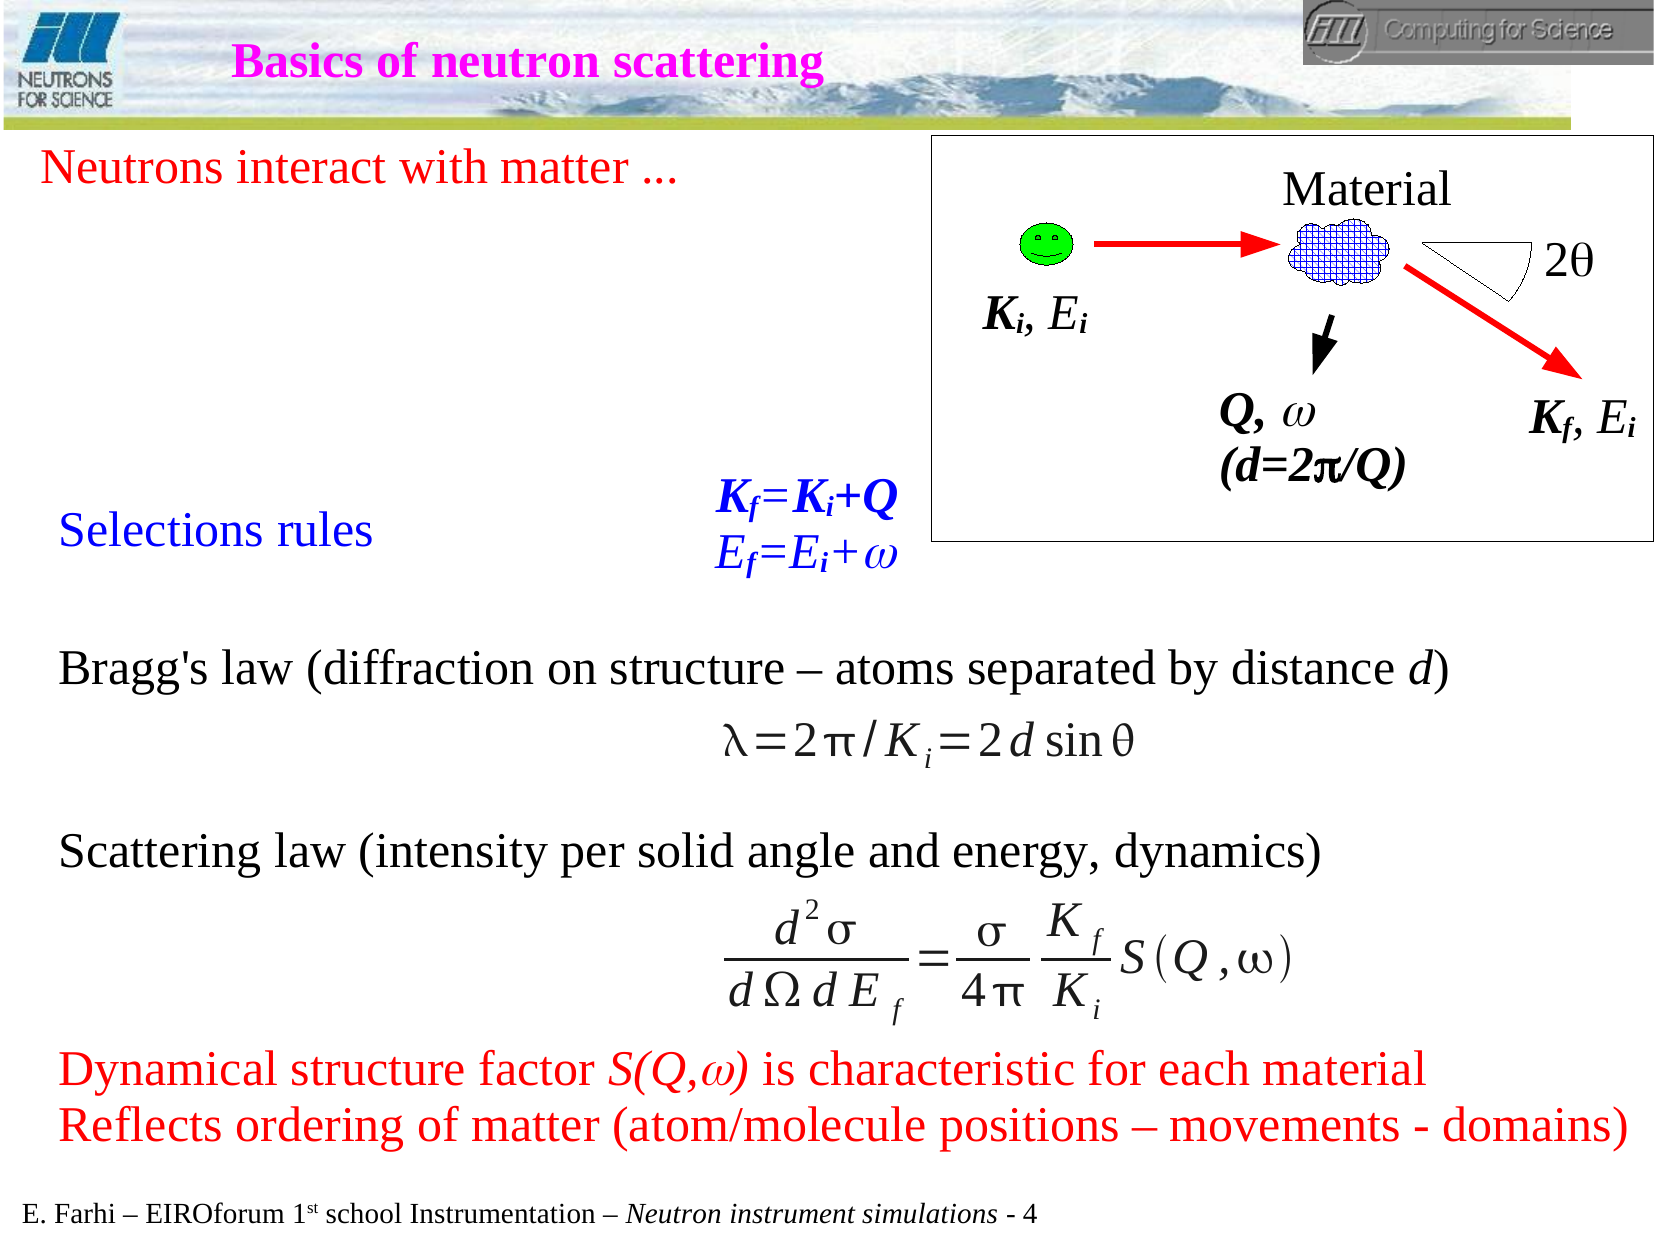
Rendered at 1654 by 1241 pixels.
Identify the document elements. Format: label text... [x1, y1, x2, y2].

text_box Bragg's law (diffraction on structure – atoms separated by distance d) [58, 640, 1451, 696]
text_box Ki, Ei [982, 285, 1088, 358]
text_box Material [1282, 160, 1453, 217]
chart [715, 892, 1300, 1026]
chart [715, 712, 1144, 776]
text_box Selections rules [58, 501, 375, 558]
text_box 2q [1544, 241, 1596, 308]
text_box Q, w (d=2p/Q) [1218, 381, 1413, 513]
text_box [1288, 218, 1390, 286]
text_box Kf=Ki+Q Ef=Ei+w [715, 468, 899, 618]
text_box Dynamical structure factor S(Q,w) is characteristic for each material Reflects ordering of matter (atom/molecule positions – movements - domains) [58, 1041, 1631, 1162]
text_box Neutrons interact with matter ... [40, 139, 680, 195]
text_box Basics of neutron scattering [231, 32, 825, 88]
picture [3, 0, 1654, 130]
text_box [1019, 222, 1074, 266]
text_box Kf, Ei [1529, 388, 1636, 461]
text_box Scattering law (intensity per solid angle and energy, dynamics) [58, 822, 1324, 879]
